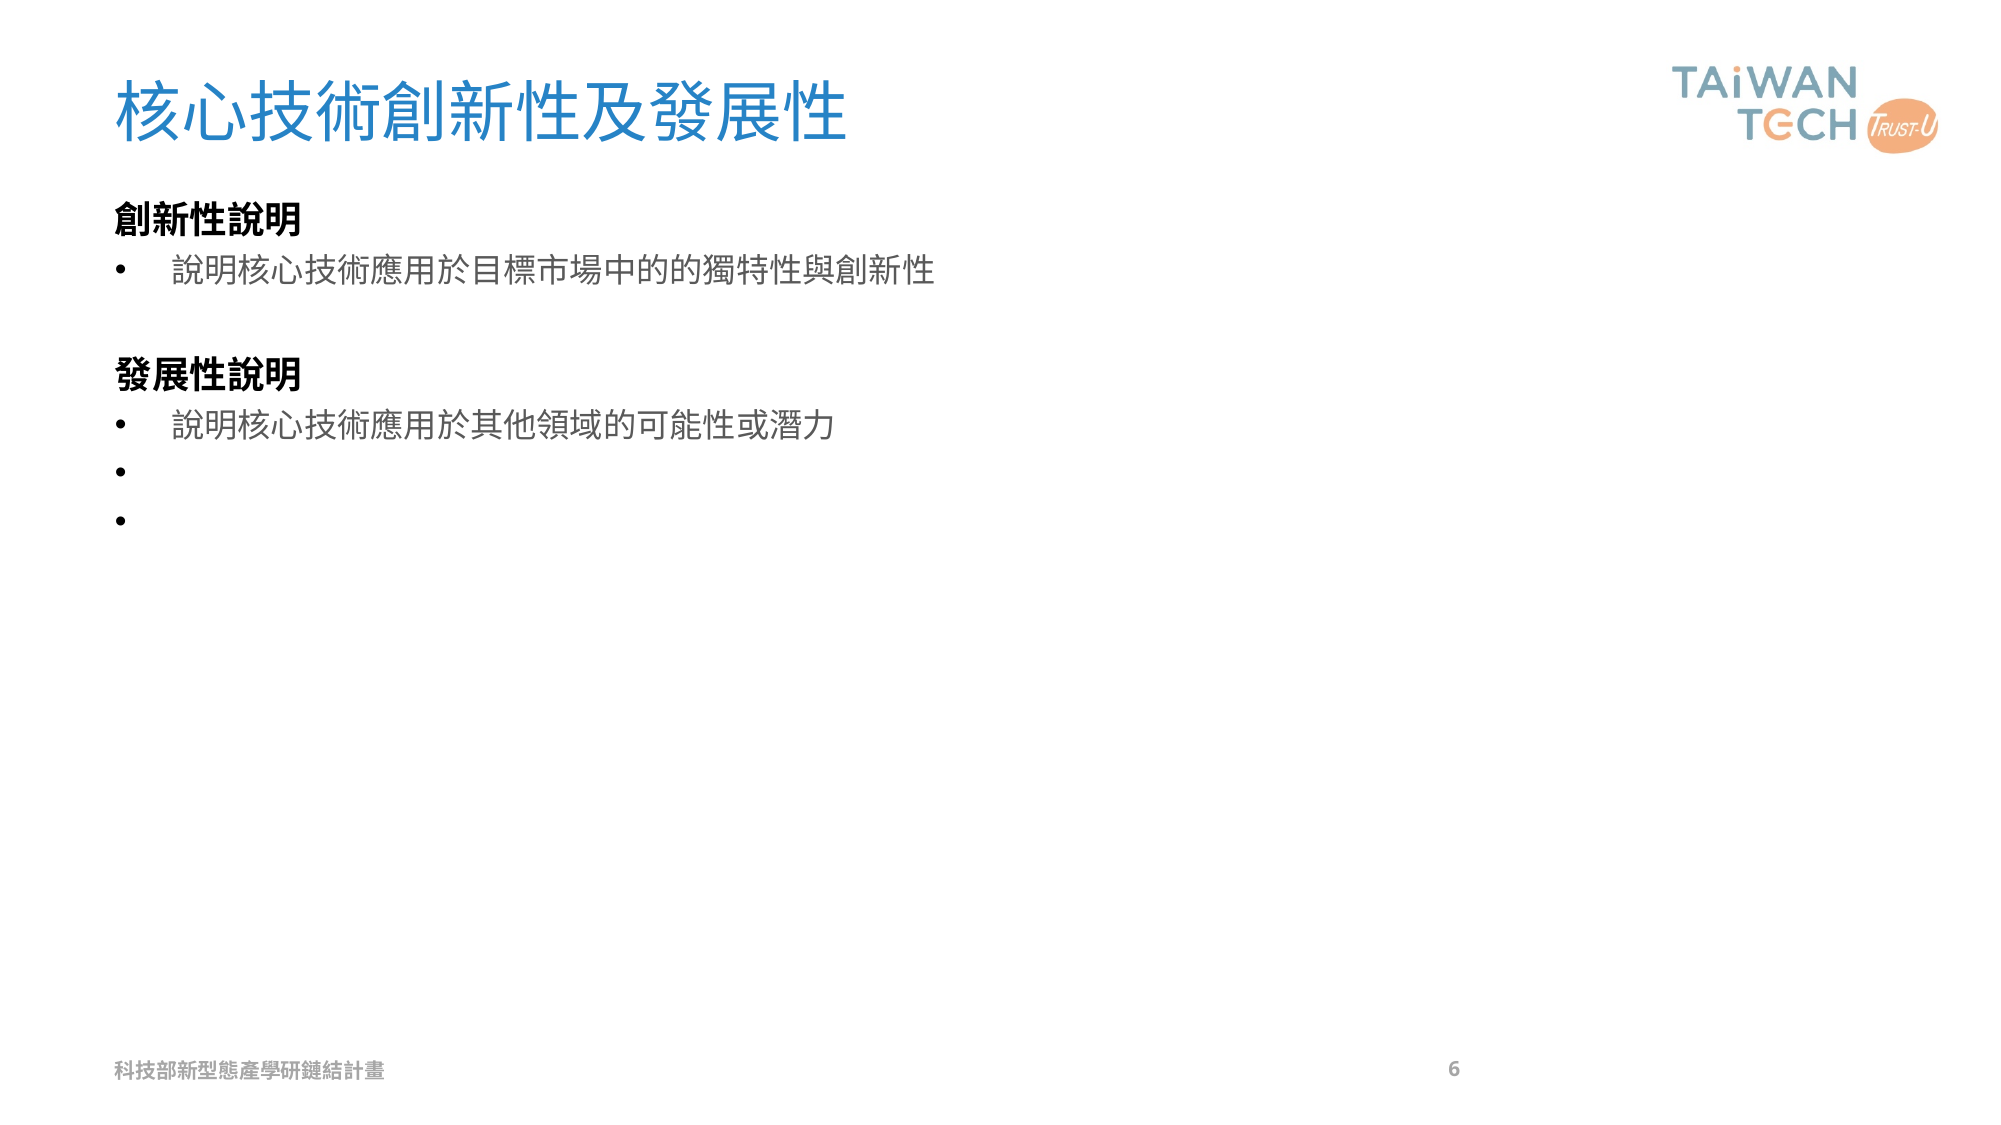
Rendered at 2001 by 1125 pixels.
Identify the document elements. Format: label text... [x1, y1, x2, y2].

text_box [1433, 1040, 1900, 1101]
text_box 科技部新型態產學研鏈結計畫 [99, 1040, 567, 1101]
title 核心技術創新性及發展性 [99, 45, 1900, 174]
list 創新性說明 說明核心技術應用於目標市場中的的獨特性與創新性 發展性說明 說明核心技術應用於其他領域的可能性或潛力 [99, 188, 1900, 1024]
